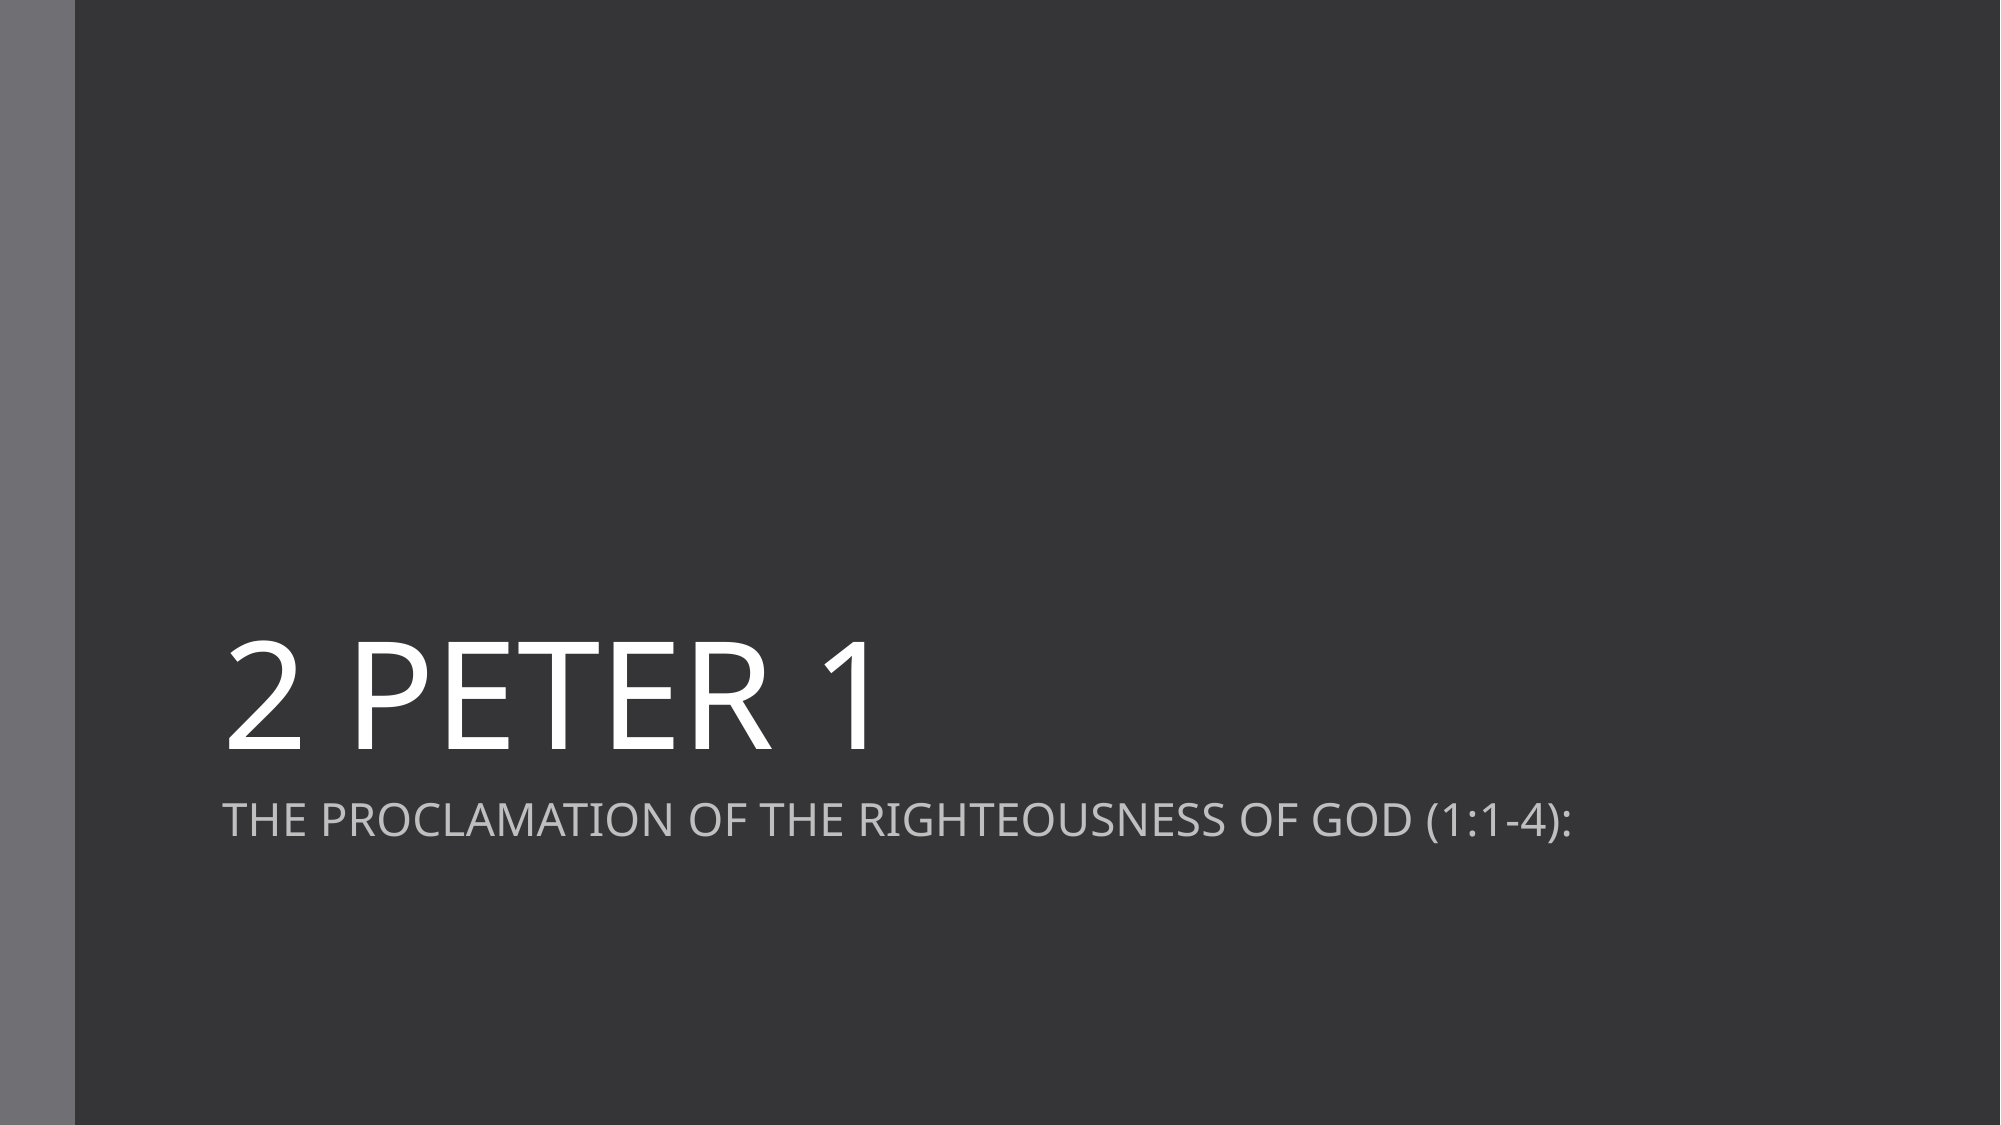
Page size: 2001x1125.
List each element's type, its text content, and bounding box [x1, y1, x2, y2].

title 2 PETER 1 [206, 124, 1752, 787]
subtitle THE PROCLAMATION OF THE RIGHTEOUSNESS OF GOD (1:1-4): [206, 787, 1752, 1066]
